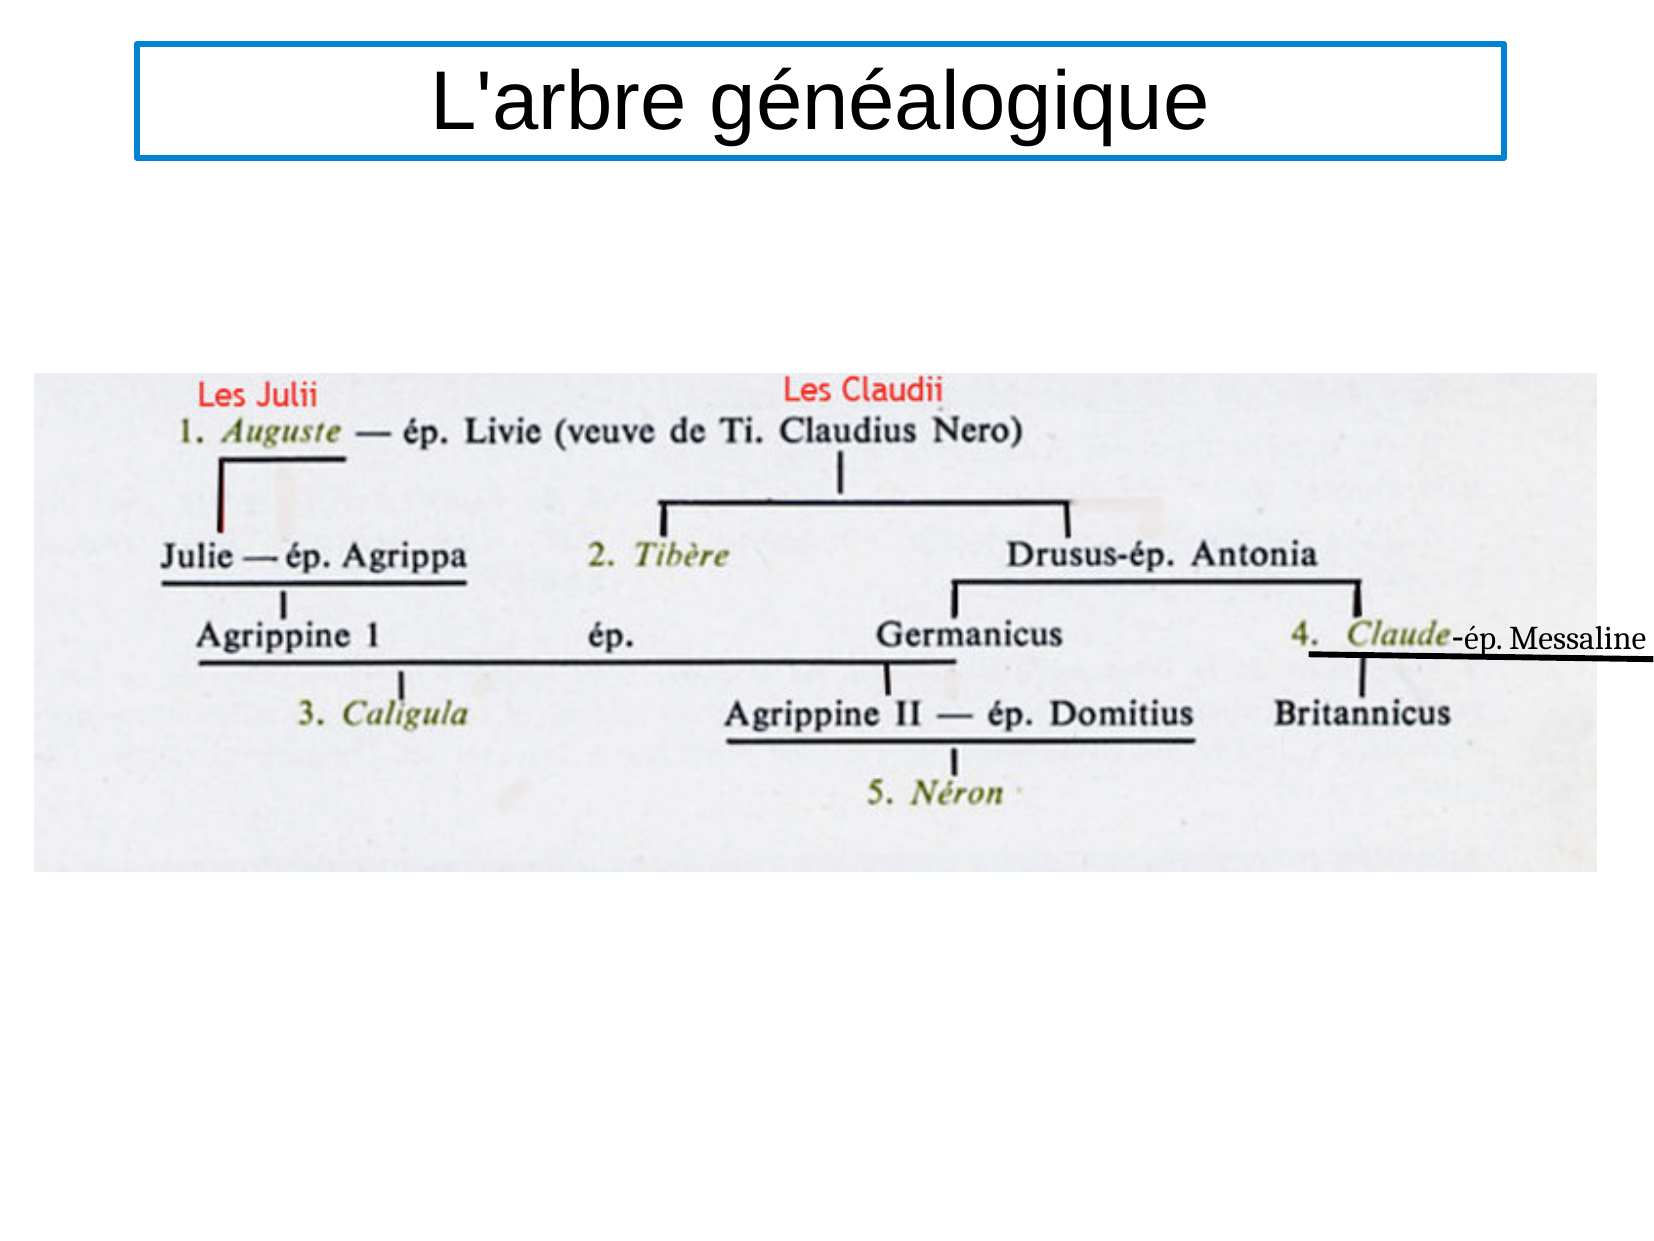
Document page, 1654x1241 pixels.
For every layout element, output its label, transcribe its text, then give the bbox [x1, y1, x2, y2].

picture [34, 373, 1597, 872]
text_box -ép. Messaline [1436, 607, 1654, 656]
text_box L'arbre généalogique [136, 43, 1504, 158]
text_box -ép. Messaline [1436, 660, 1654, 665]
